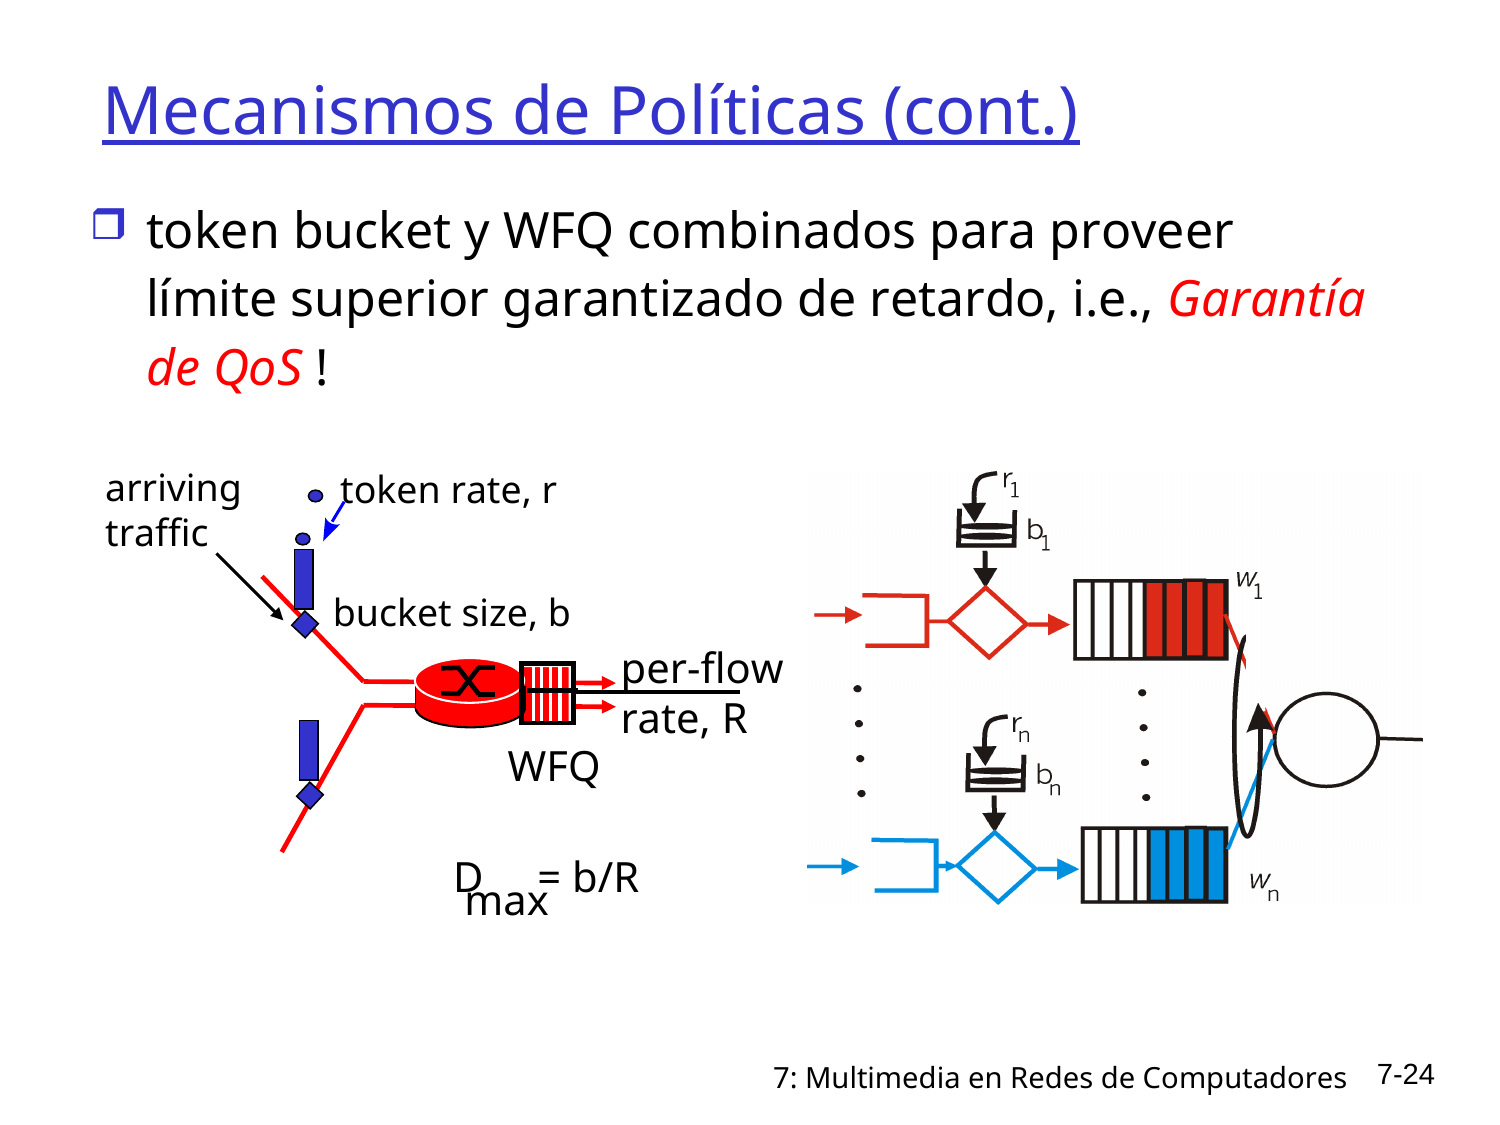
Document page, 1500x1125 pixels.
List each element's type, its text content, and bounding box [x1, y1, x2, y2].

text_box [524, 666, 532, 721]
text_box [543, 666, 549, 688]
text_box [299, 720, 318, 780]
text_box [562, 693, 571, 721]
text_box token rate, r [325, 458, 573, 519]
picture [807, 471, 1423, 905]
text_box [291, 611, 319, 638]
text_box [535, 693, 540, 721]
text_box [552, 693, 558, 721]
text_box [296, 782, 324, 809]
text_box [543, 693, 549, 721]
text_box arriving traffic [90, 456, 257, 563]
text_box [294, 549, 313, 609]
text_box [562, 666, 571, 688]
list token bucket y WFQ combinados para proveer límite superior garantizado de retardo, i.e., Garantía de QoS ! [75, 187, 1391, 513]
text_box [535, 666, 540, 688]
text_box WFQ [492, 731, 627, 798]
title Mecanismos de Políticas (cont.) [87, 37, 1363, 181]
text_box [414, 658, 519, 728]
text_box bucket size, b [318, 581, 587, 642]
text_box per-flow rate, R [605, 633, 799, 750]
text_box [308, 490, 323, 502]
text_box max [449, 866, 564, 932]
text_box [552, 666, 558, 688]
text_box [295, 533, 310, 545]
text_box D = b/R [438, 843, 655, 909]
